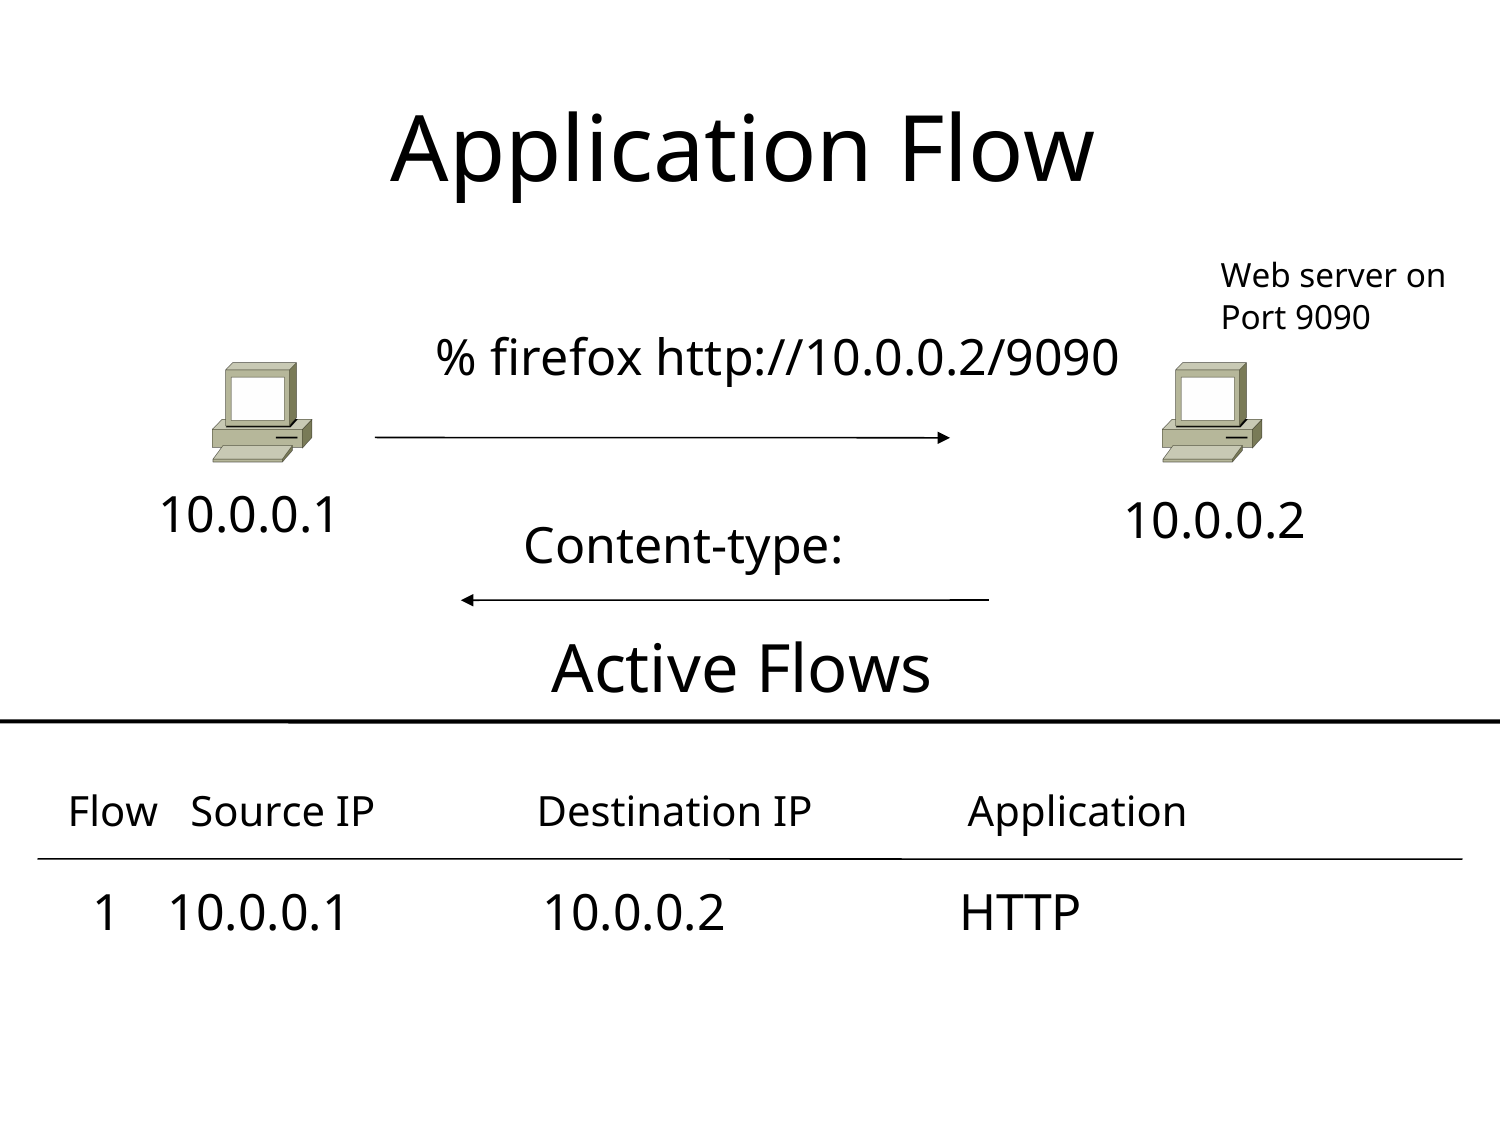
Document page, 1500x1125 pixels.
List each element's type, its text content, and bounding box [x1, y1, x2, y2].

text_box Active Flows [529, 624, 941, 710]
text_box 10.0.0.1 [152, 481, 348, 546]
text_box Content-type: [518, 512, 864, 577]
text_box 1 10.0.0.1 10.0.0.2 HTTP [87, 879, 1463, 955]
text_box Flow Source IP Destination IP Application [62, 783, 1463, 849]
picture [1162, 362, 1263, 463]
picture [212, 362, 313, 463]
text_box Web server on Port 9090 [1215, 254, 1489, 344]
text_box 10.0.0.2 [1117, 487, 1313, 552]
title Application Flow [112, 0, 1388, 293]
text_box % firefox http://10.0.0.2/9090 [430, 324, 1127, 389]
